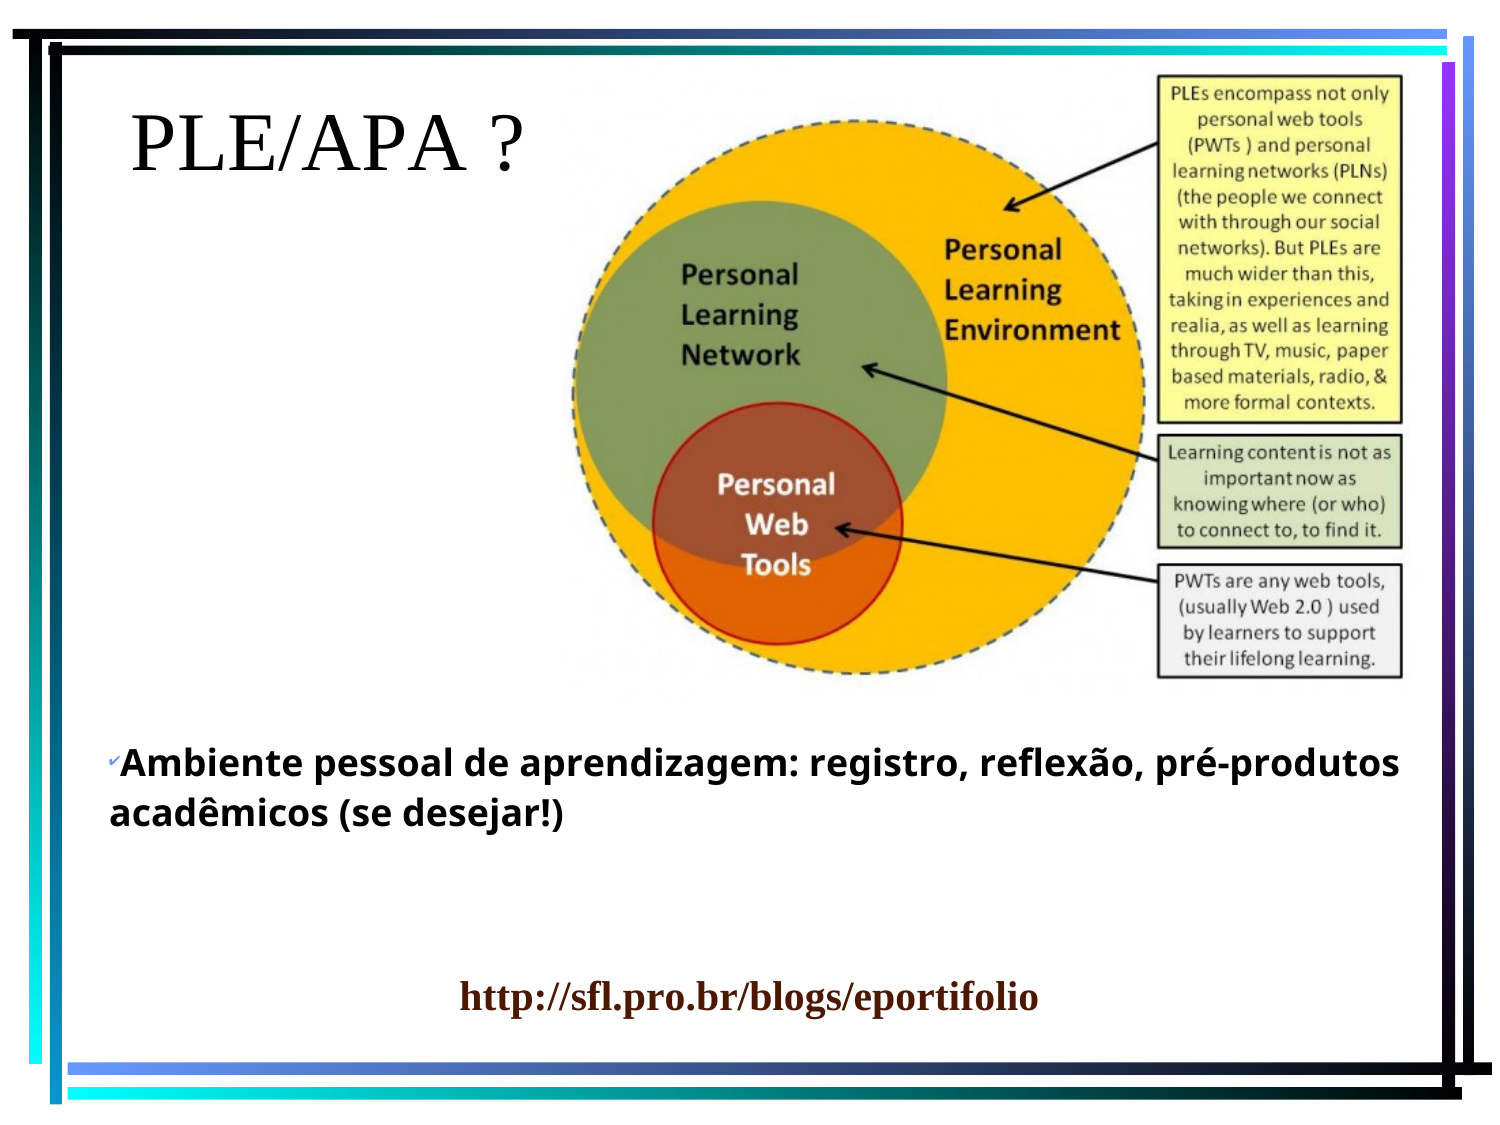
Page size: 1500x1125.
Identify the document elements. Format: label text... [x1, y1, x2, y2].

title PLE/APA ? [65, 88, 561, 214]
text_box http://sfl.pro.br/blogs/eportifolio [419, 957, 1055, 1029]
text_box Ambiente pessoal de aprendizagem: registro, reflexão, pré-produtos acadêmicos (se desejar!) [94, 728, 1418, 831]
picture [0, 0, 1500, 1125]
